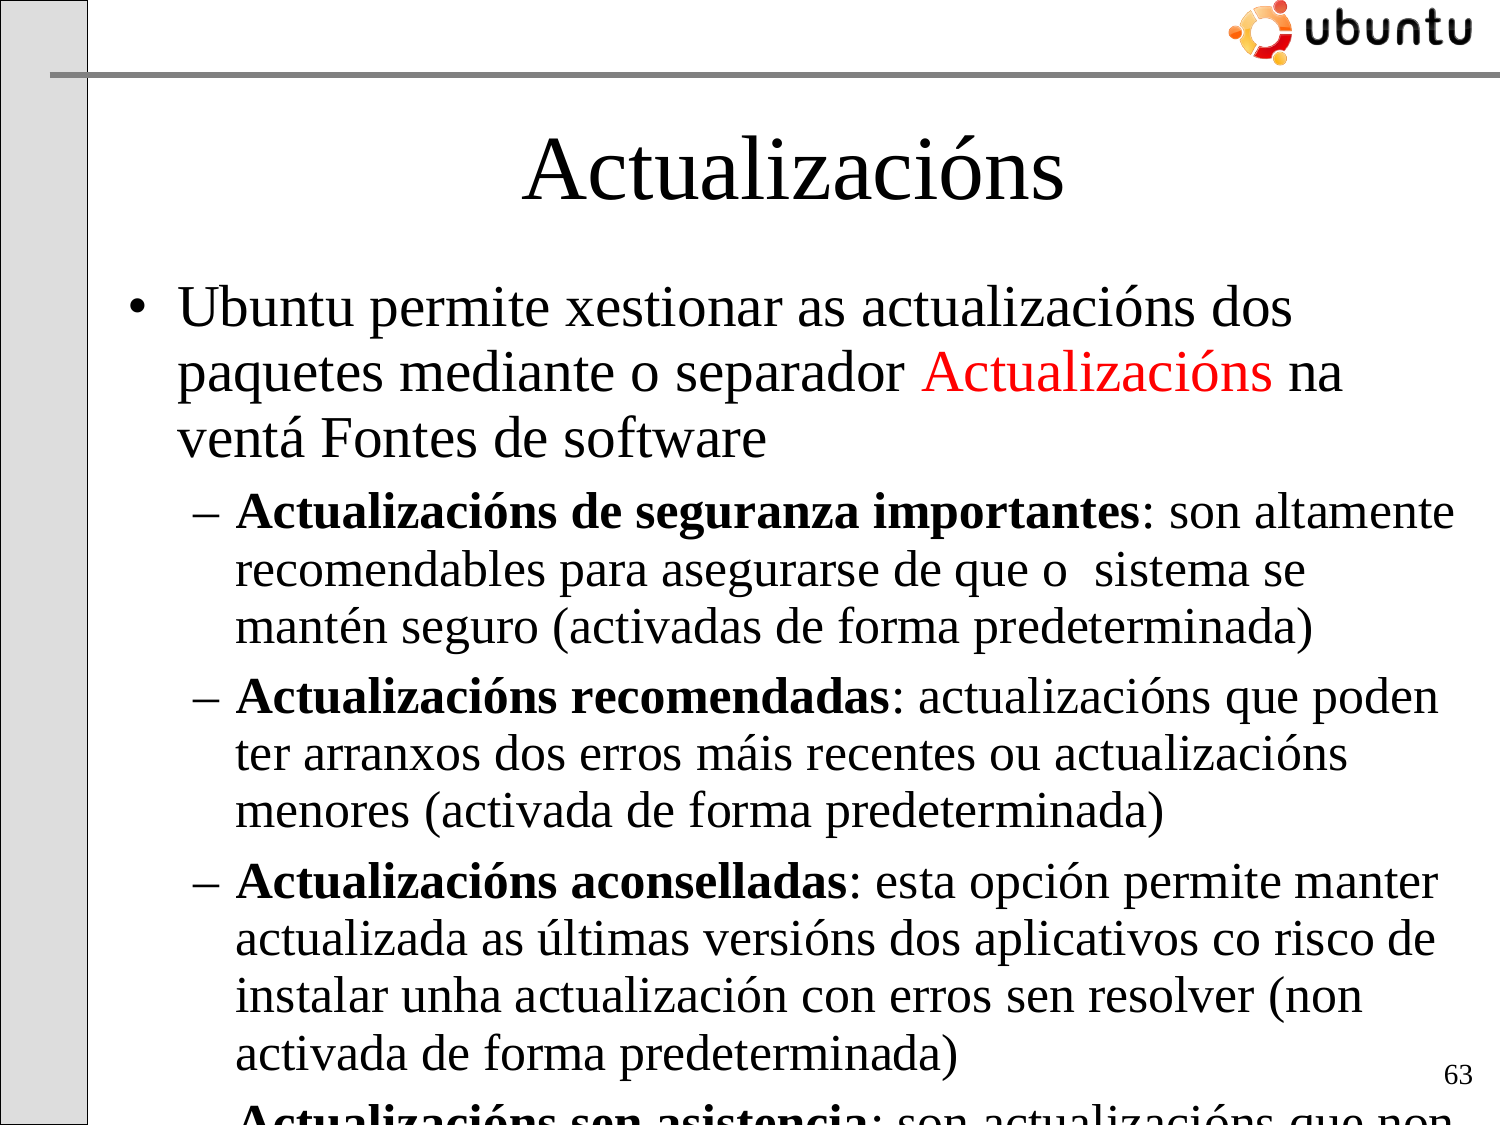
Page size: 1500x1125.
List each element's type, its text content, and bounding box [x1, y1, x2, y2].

list Ubuntu permite xestionar as actualizacións dos paquetes mediante o separador Actualizacións na ventá Fontes de software Actualizacións de seguranza importantes: son altamente recomendables para asegurarse de que o sistema se mantén seguro (activadas de forma predeterminada) Actualizacións recomendadas: actualizacións que poden ter arranxos dos erros máis recentes ou actualizacións menores (activada de forma predeterminada) Actualizacións aconselladas: esta opción permite manter actualizada as últimas versións dos aplicativos co risco de instalar unha actualización con erros sen resolver (non activada de forma predeterminada) Actualizacións sen asistencia: son actualizacións que non foron comprobadas nin revisadas completamente por Canonical (non activada de forma predeterminada) [112, 265, 1477, 1125]
picture [1221, 0, 1483, 71]
title Actualizacións [112, 99, 1477, 237]
